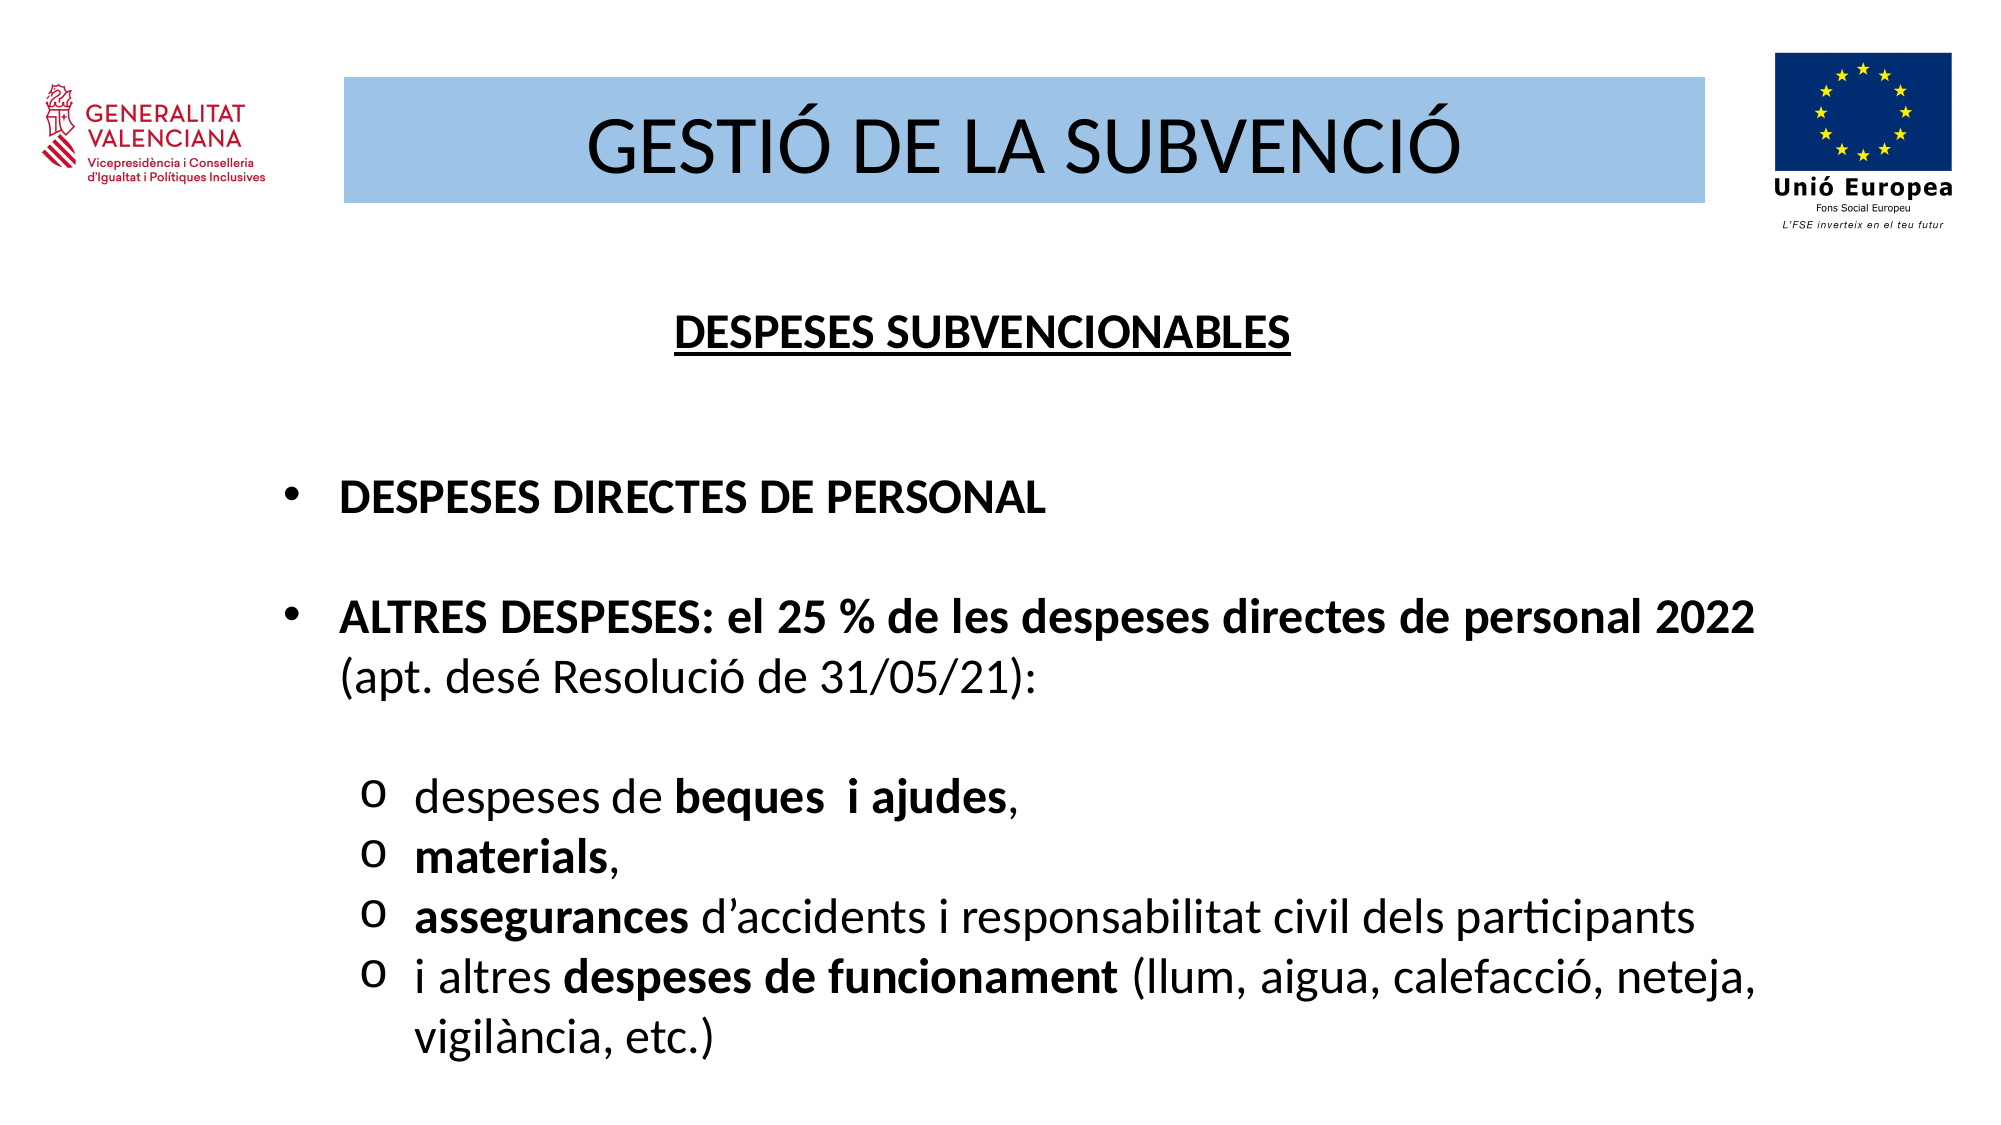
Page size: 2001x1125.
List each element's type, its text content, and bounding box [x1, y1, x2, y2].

text_box GESTIÓ DE LA SUBVENCIÓ [344, 77, 1705, 203]
text_box DESPESES SUBVENCIONABLES [283, 291, 1683, 367]
text_box DESPESES DIRECTES DE PERSONAL ALTRES DESPESES: el 25 % de les despeses directes de personal 2022 (apt. desé Resolució de 31/05/21): despeses de beques i ajudes, materials, assegurances d’accidents i responsabilitat civil dels participants i altres despeses de funcionament (llum, aigua, calefacció, neteja, vigilància, etc.) [193, 456, 1773, 1072]
picture [1756, 42, 1967, 238]
picture [0, 42, 307, 223]
